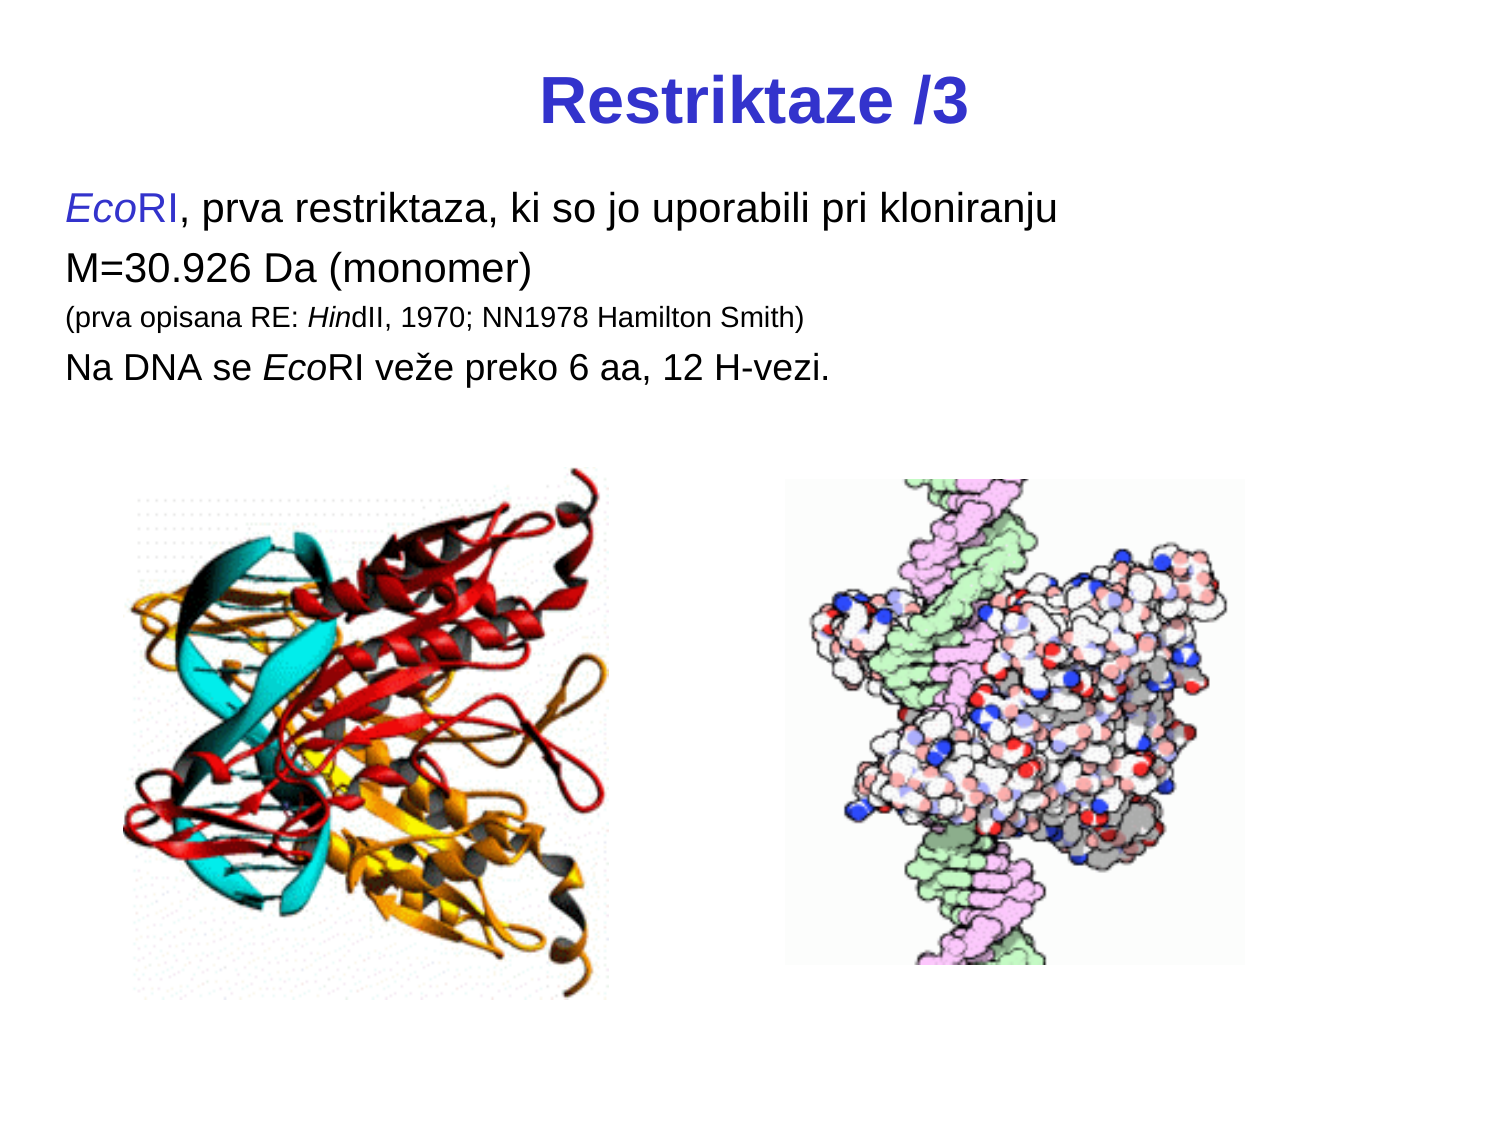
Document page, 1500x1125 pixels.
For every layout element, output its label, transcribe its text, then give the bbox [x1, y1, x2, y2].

picture [123, 467, 609, 1000]
list EcoRI, prva restriktaza, ki so jo uporabili pri kloniranju M=30.926 Da (monomer) (prva opisana RE: HindII, 1970; NN1978 Hamilton Smith) Na DNA se EcoRI veže preko 6 aa, 12 H-vezi. [50, 173, 1434, 409]
title Restriktaze /3 [116, 49, 1392, 145]
picture [785, 479, 1245, 965]
